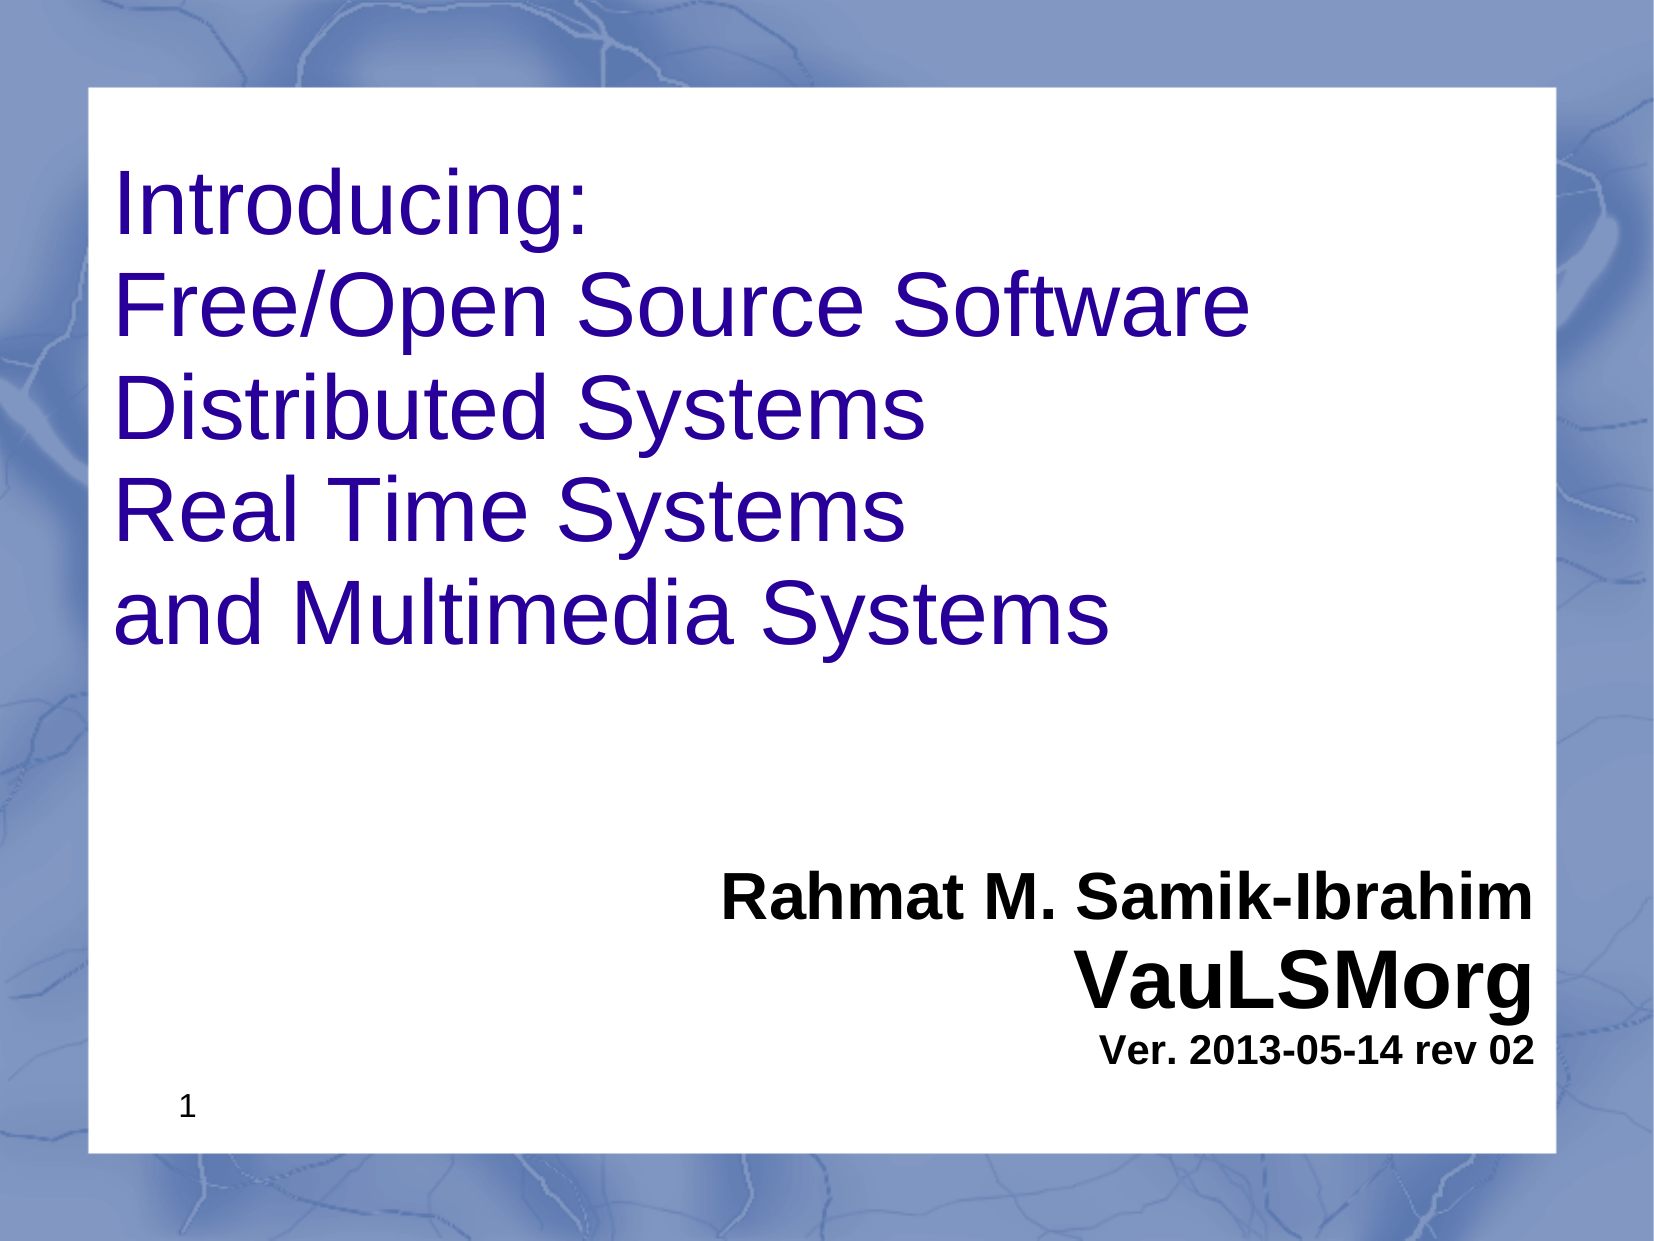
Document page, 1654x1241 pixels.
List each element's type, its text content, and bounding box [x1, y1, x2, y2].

picture [0, 0, 1654, 1241]
subtitle Rahmat M. Samik-Ibrahim VauLSMorg Ver. 2013-05-14 rev 02 [118, 842, 1536, 1090]
title Introducing: Free/Open Source Software Distributed Systems Real Time Systems and Multimedia Systems [112, 122, 1530, 692]
